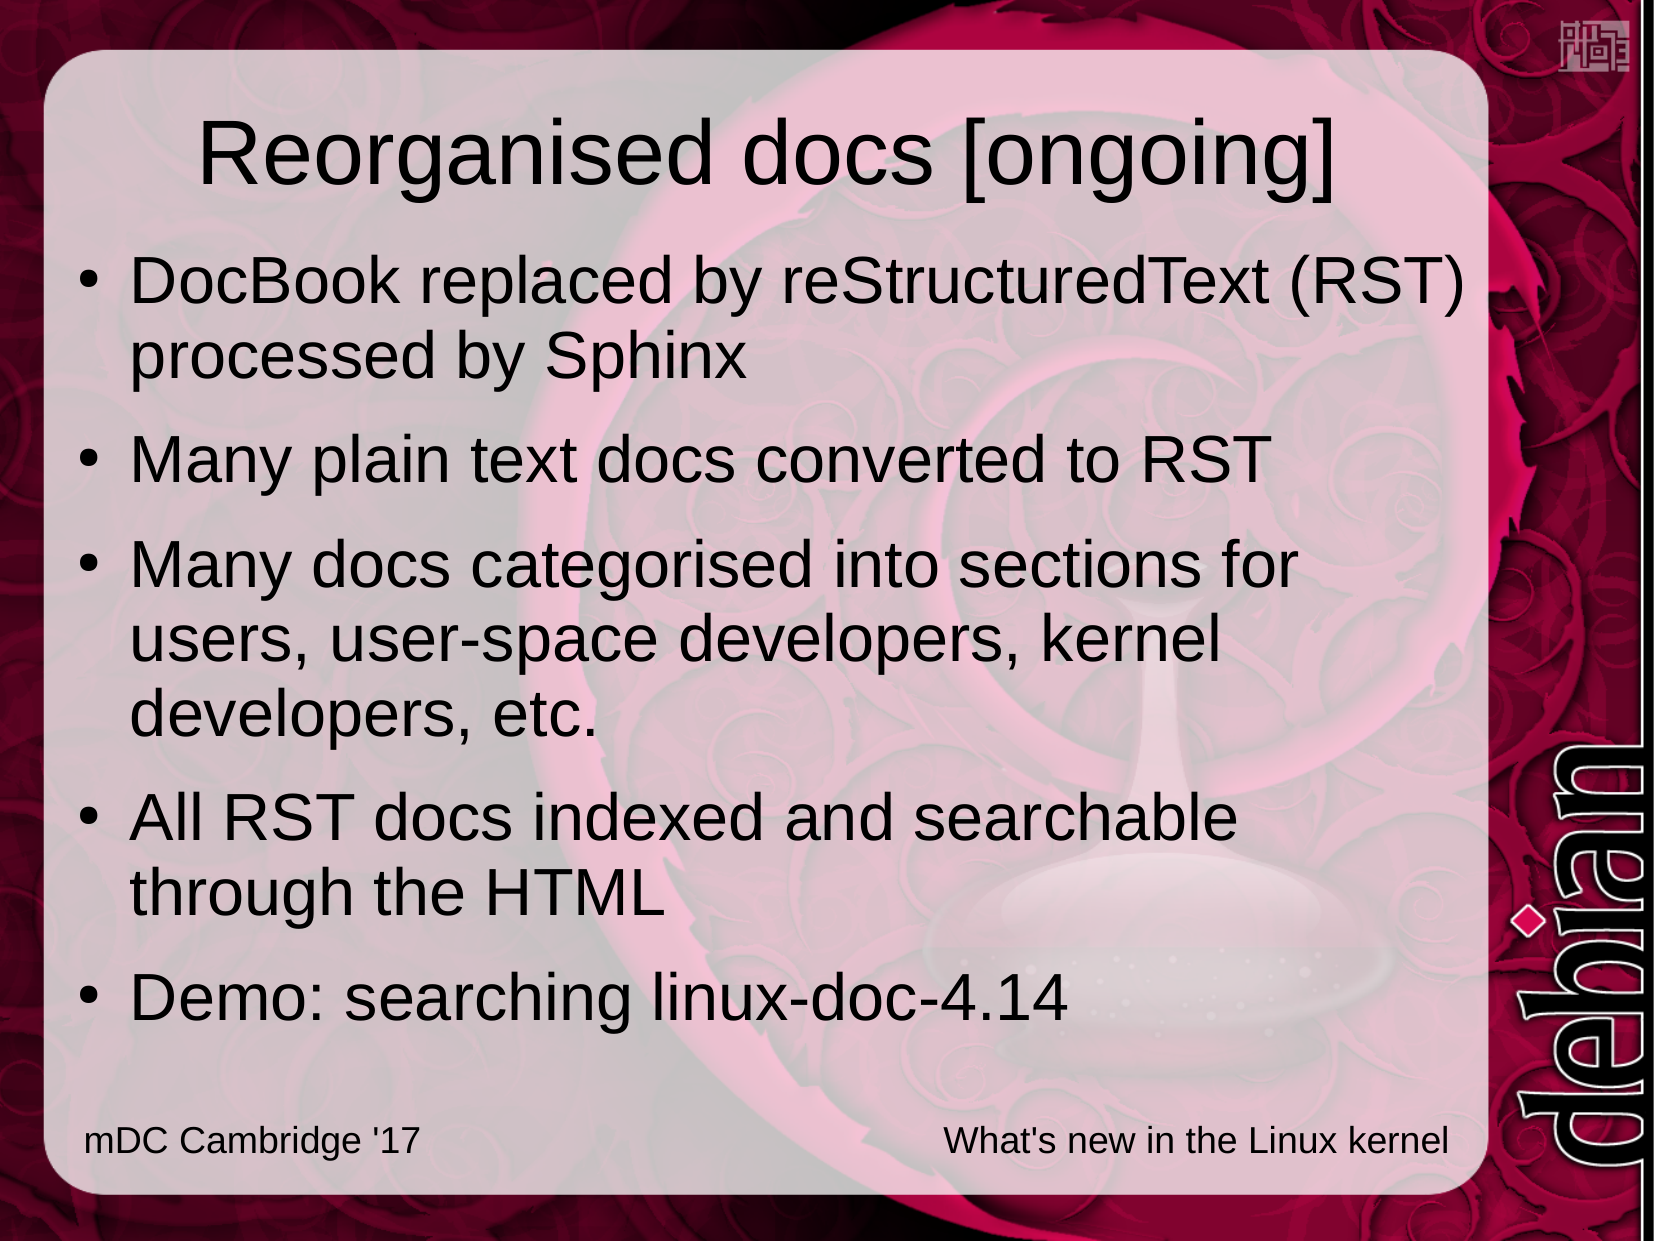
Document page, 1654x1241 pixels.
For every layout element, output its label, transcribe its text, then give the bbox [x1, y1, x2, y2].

title Reorganised docs [ongoing] [59, 49, 1477, 243]
picture [0, 0, 1654, 1241]
list DocBook replaced by reStructuredText (RST) processed by Sphinx Many plain text docs converted to RST Many docs categorised into sections for users, user-space developers, kernel developers, etc. All RST docs indexed and searchable through the HTML Demo: searching linux-doc-4.14 [59, 243, 1477, 1109]
